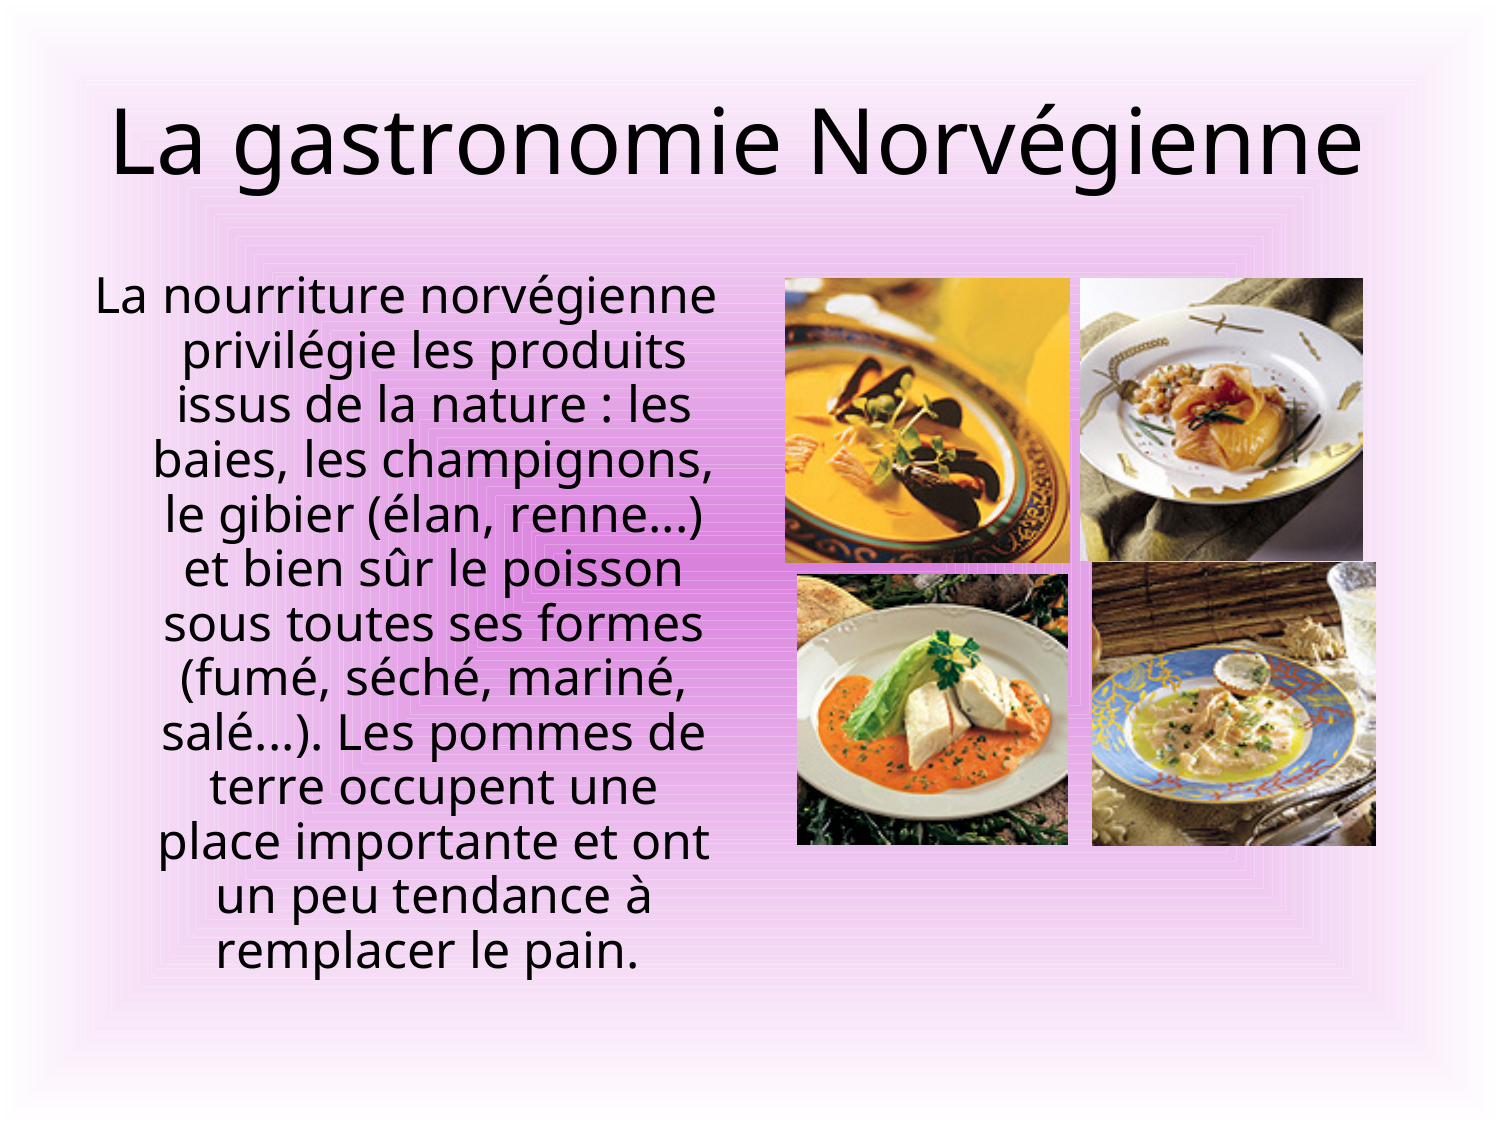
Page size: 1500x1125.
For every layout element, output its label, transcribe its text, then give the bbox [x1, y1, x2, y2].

picture [1092, 562, 1376, 846]
picture [797, 574, 1068, 845]
list La nourriture norvégienne privilégie les produits issus de la nature : les baies, les champignons, le gibier (élan, renne...) et bien sûr le poisson sous toutes ses formes (fumé, séché, mariné, salé...). Les pommes de terre occupent une place importante et ont un peu tendance à remplacer le pain. [75, 262, 738, 1006]
picture [1080, 278, 1363, 561]
picture [785, 278, 1070, 563]
title La gastronomie Norvégienne [75, 24, 1426, 254]
